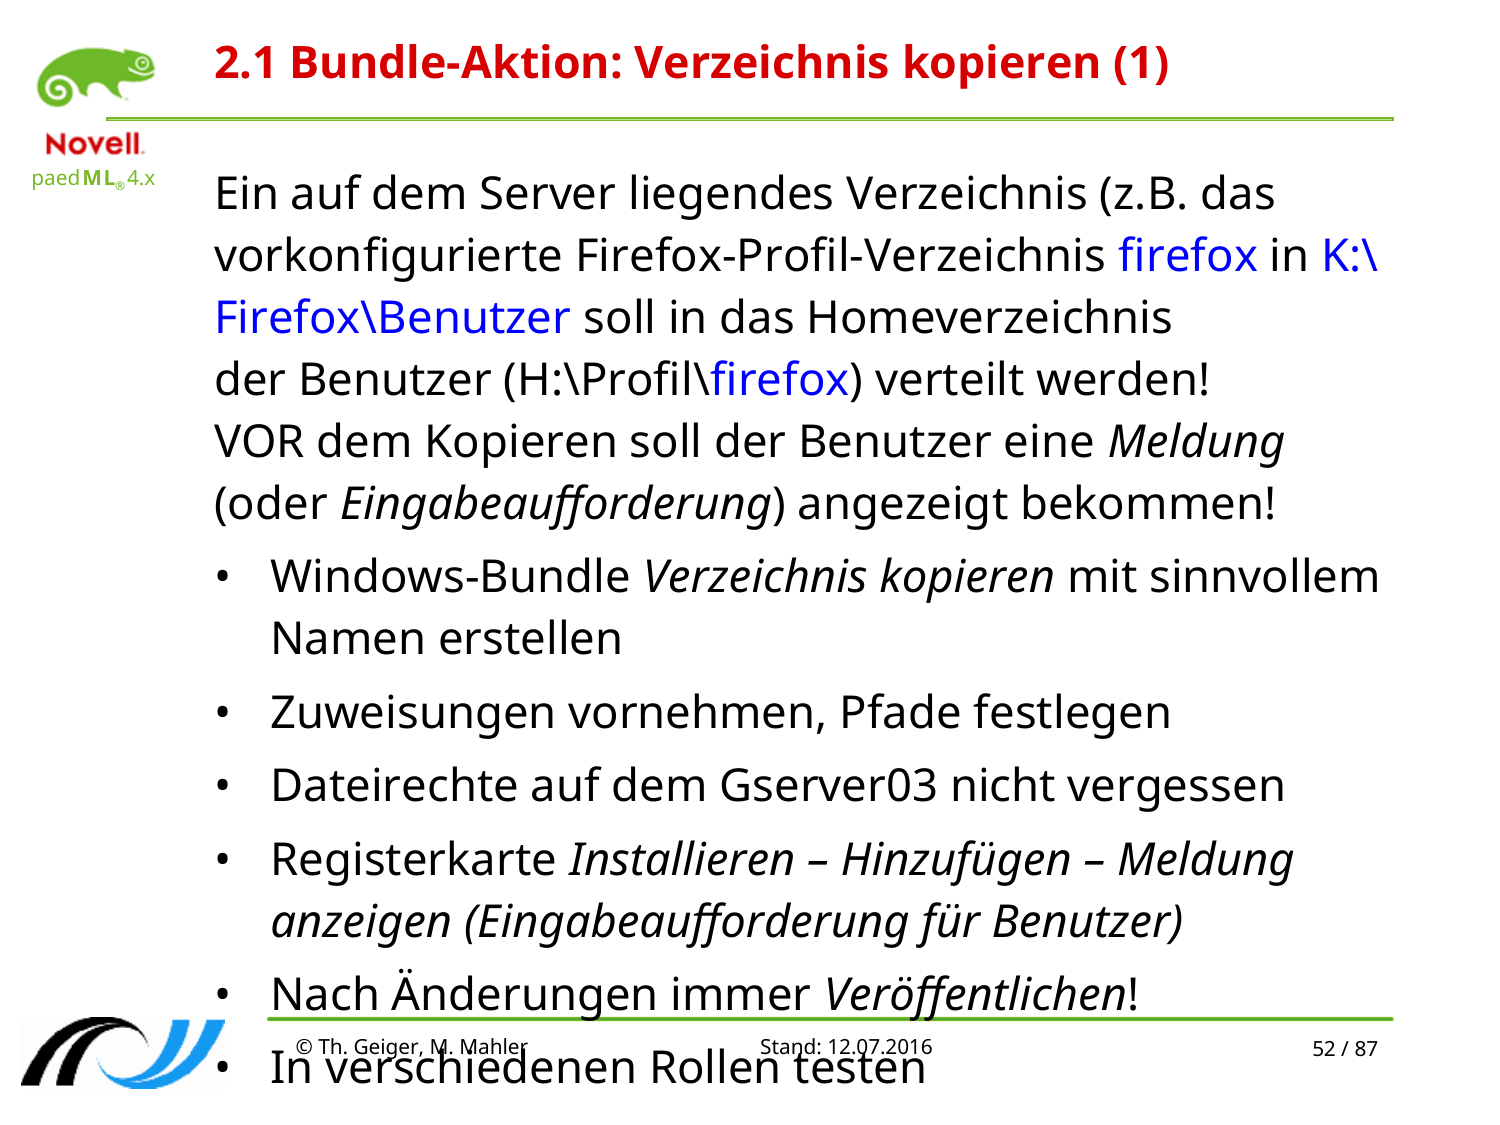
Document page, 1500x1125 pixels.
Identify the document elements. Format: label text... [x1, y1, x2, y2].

title 2.1 Bundle-Aktion: Verzeichnis kopieren (1) [214, 16, 1393, 108]
picture [21, 1017, 225, 1089]
list Ein auf dem Server liegendes Verzeichnis (z.B. das vorkonfigurierte Firefox-Profil-Verzeichnis firefox in K:\Firefox\Benutzer soll in das Homeverzeichnis der Benutzer (H:\Profil\firefox) verteilt werden! VOR dem Kopieren soll der Benutzer eine Meldung (oder Eingabeaufforderung) angezeigt bekommen! Windows-Bundle Verzeichnis kopieren mit sinnvollem Namen erstellen Zuweisungen vornehmen, Pfade festlegen Dateirechte auf dem Gserver03 nicht vergessen Registerkarte Installieren – Hinzufügen – Meldung anzeigen (Eingabeaufforderung für Benutzer) Nach Änderungen immer Veröffentlichen! In verschiedenen Rollen testen [214, 160, 1393, 996]
picture [24, 32, 167, 175]
